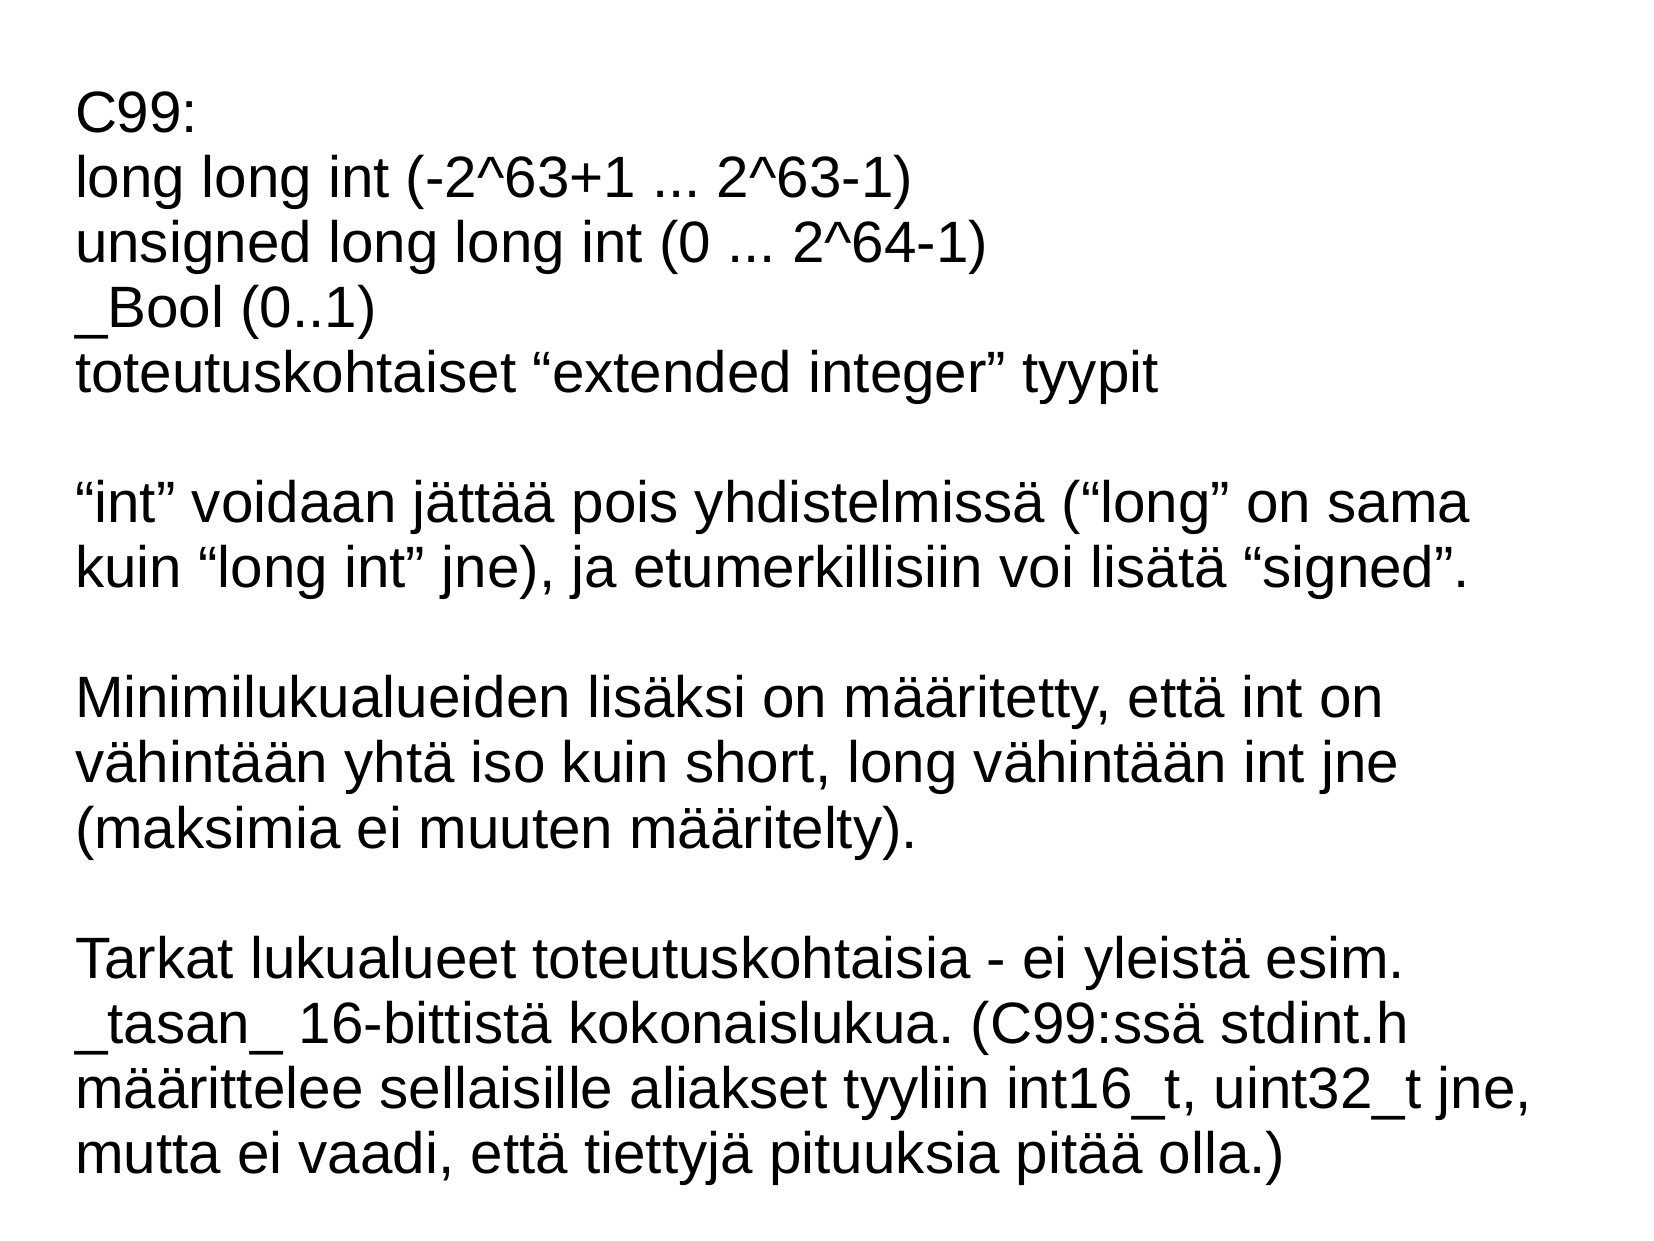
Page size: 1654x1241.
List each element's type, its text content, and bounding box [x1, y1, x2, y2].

text_box C99: long long int (-2^63+1 ... 2^63-1) unsigned long long int (0 ... 2^64-1) _Bool (0..1) toteutuskohtaiset “extended integer” tyypit “int” voidaan jättää pois yhdistelmissä (“long” on sama kuin “long int” jne), ja etumerkillisiin voi lisätä “signed”. Minimilukualueiden lisäksi on määritetty, että int on vähintään yhtä iso kuin short, long vähintään int jne (maksimia ei muuten määritelty). Tarkat lukualueet toteutuskohtaisia - ei yleistä esim. _tasan_ 16-bittistä kokonaislukua. (C99:ssä stdint.h määrittelee sellaisille aliakset tyyliin int16_t, uint32_t jne, mutta ei vaadi, että tiettyjä pituuksia pitää olla.) [75, 80, 1564, 1241]
